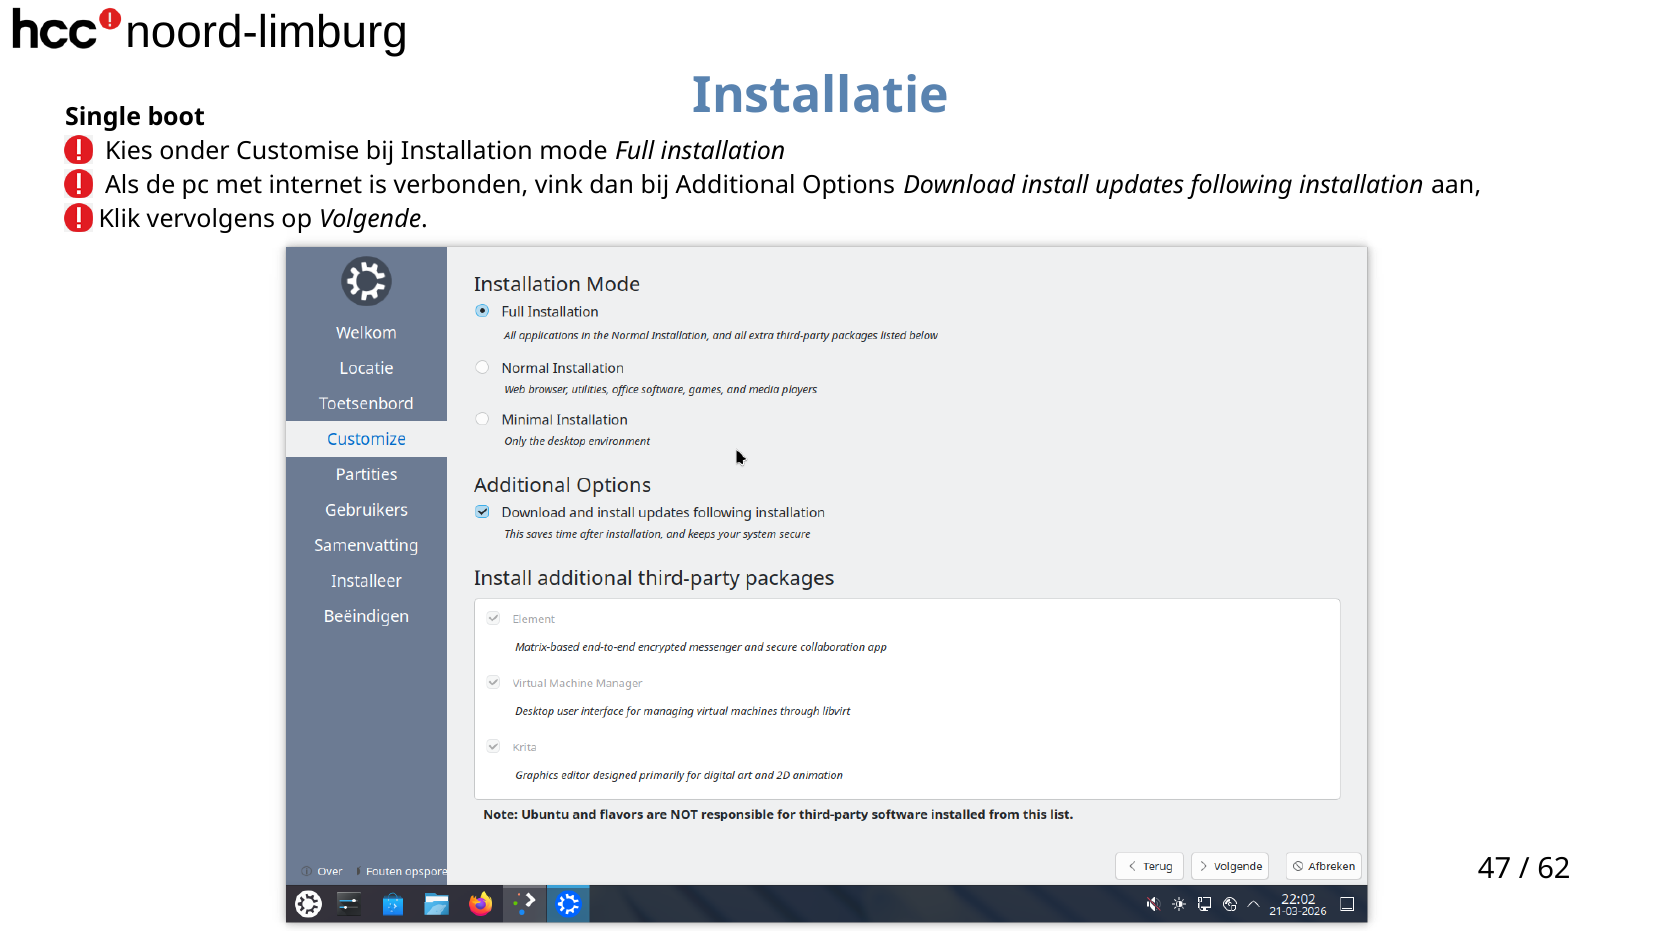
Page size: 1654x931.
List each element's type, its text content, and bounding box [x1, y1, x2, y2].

picture [269, 230, 1384, 931]
subtitle Single boot Kies onder Customise bij Installation mode Full installation Als de pc met internet is verbonden, vink dan bij Additional Options Download install updates following installation aan, Klik vervolgens op Volgende. [64, 92, 1654, 241]
title Installatie [118, 59, 1524, 128]
picture [11, 6, 122, 50]
